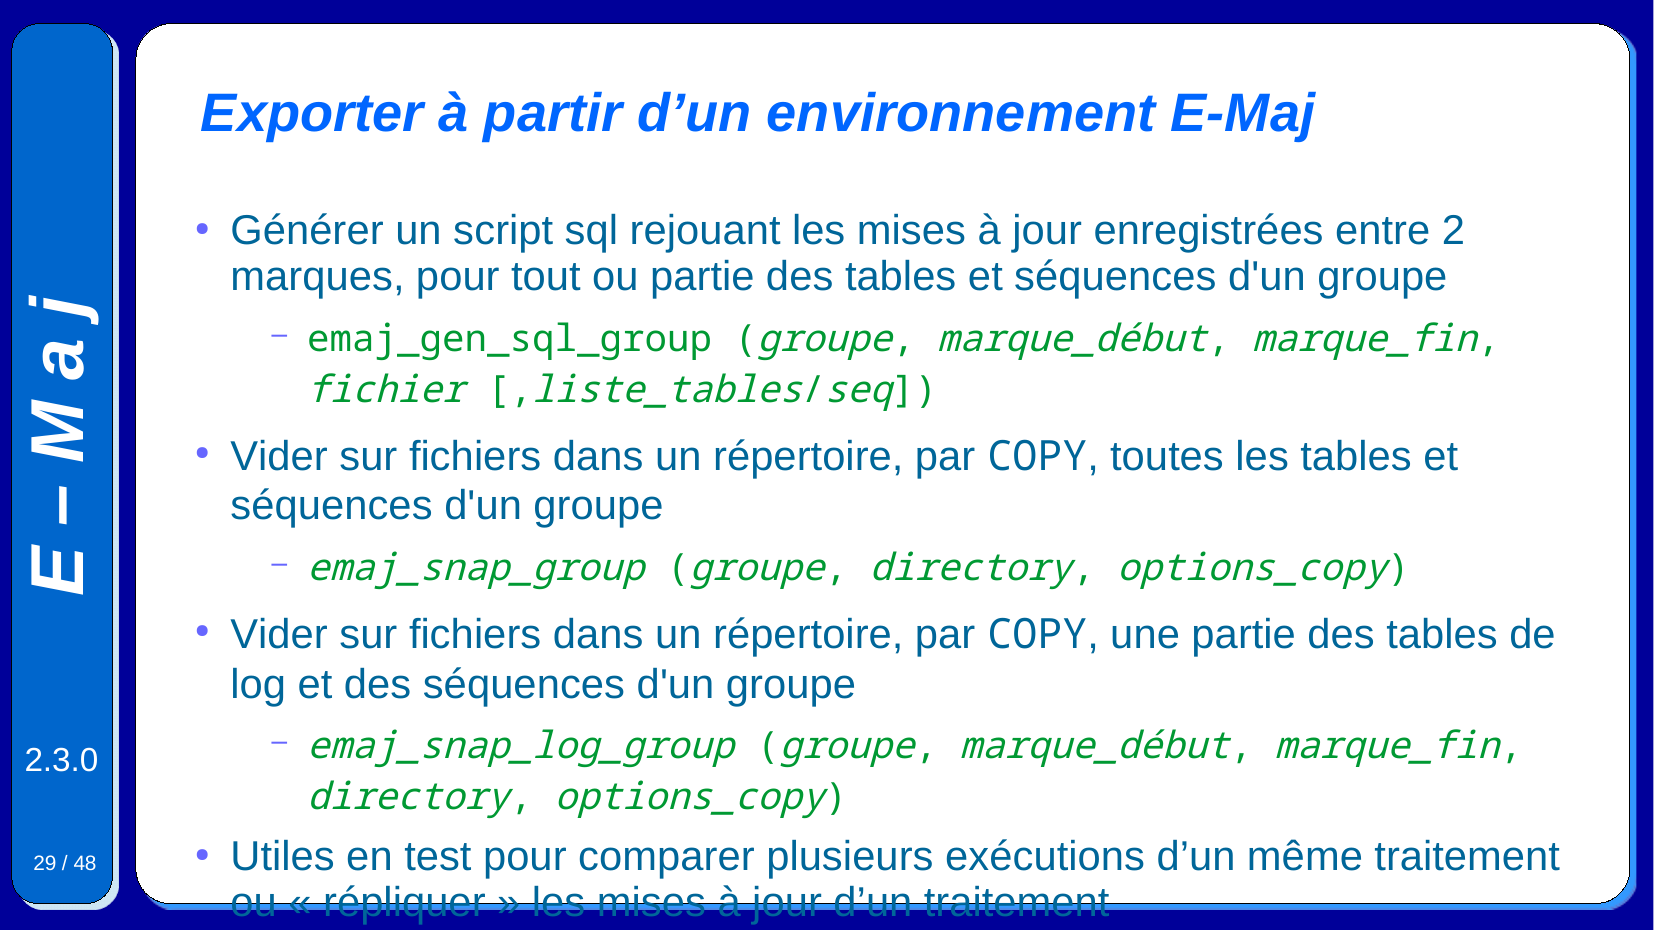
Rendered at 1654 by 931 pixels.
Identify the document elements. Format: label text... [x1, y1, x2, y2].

list Générer un script sql rejouant les mises à jour enregistrées entre 2 marques, pour tout ou partie des tables et séquences d'un groupe emaj_gen_sql_group (groupe, marque_début, marque_fin, fichier [,liste_tables/seq]) Vider sur fichiers dans un répertoire, par COPY, toutes les tables et séquences d'un groupe emaj_snap_group (groupe, directory, options_copy) Vider sur fichiers dans un répertoire, par COPY, une partie des tables de log et des séquences d'un groupe emaj_snap_log_group (groupe, marque_début, marque_fin, directory, options_copy) Utiles en test pour comparer plusieurs exécutions d’un même traitement ou « répliquer » les mises à jour d’un traitement [177, 206, 1587, 881]
title Exporter à partir d’un environnement E-Maj [200, 34, 1575, 191]
